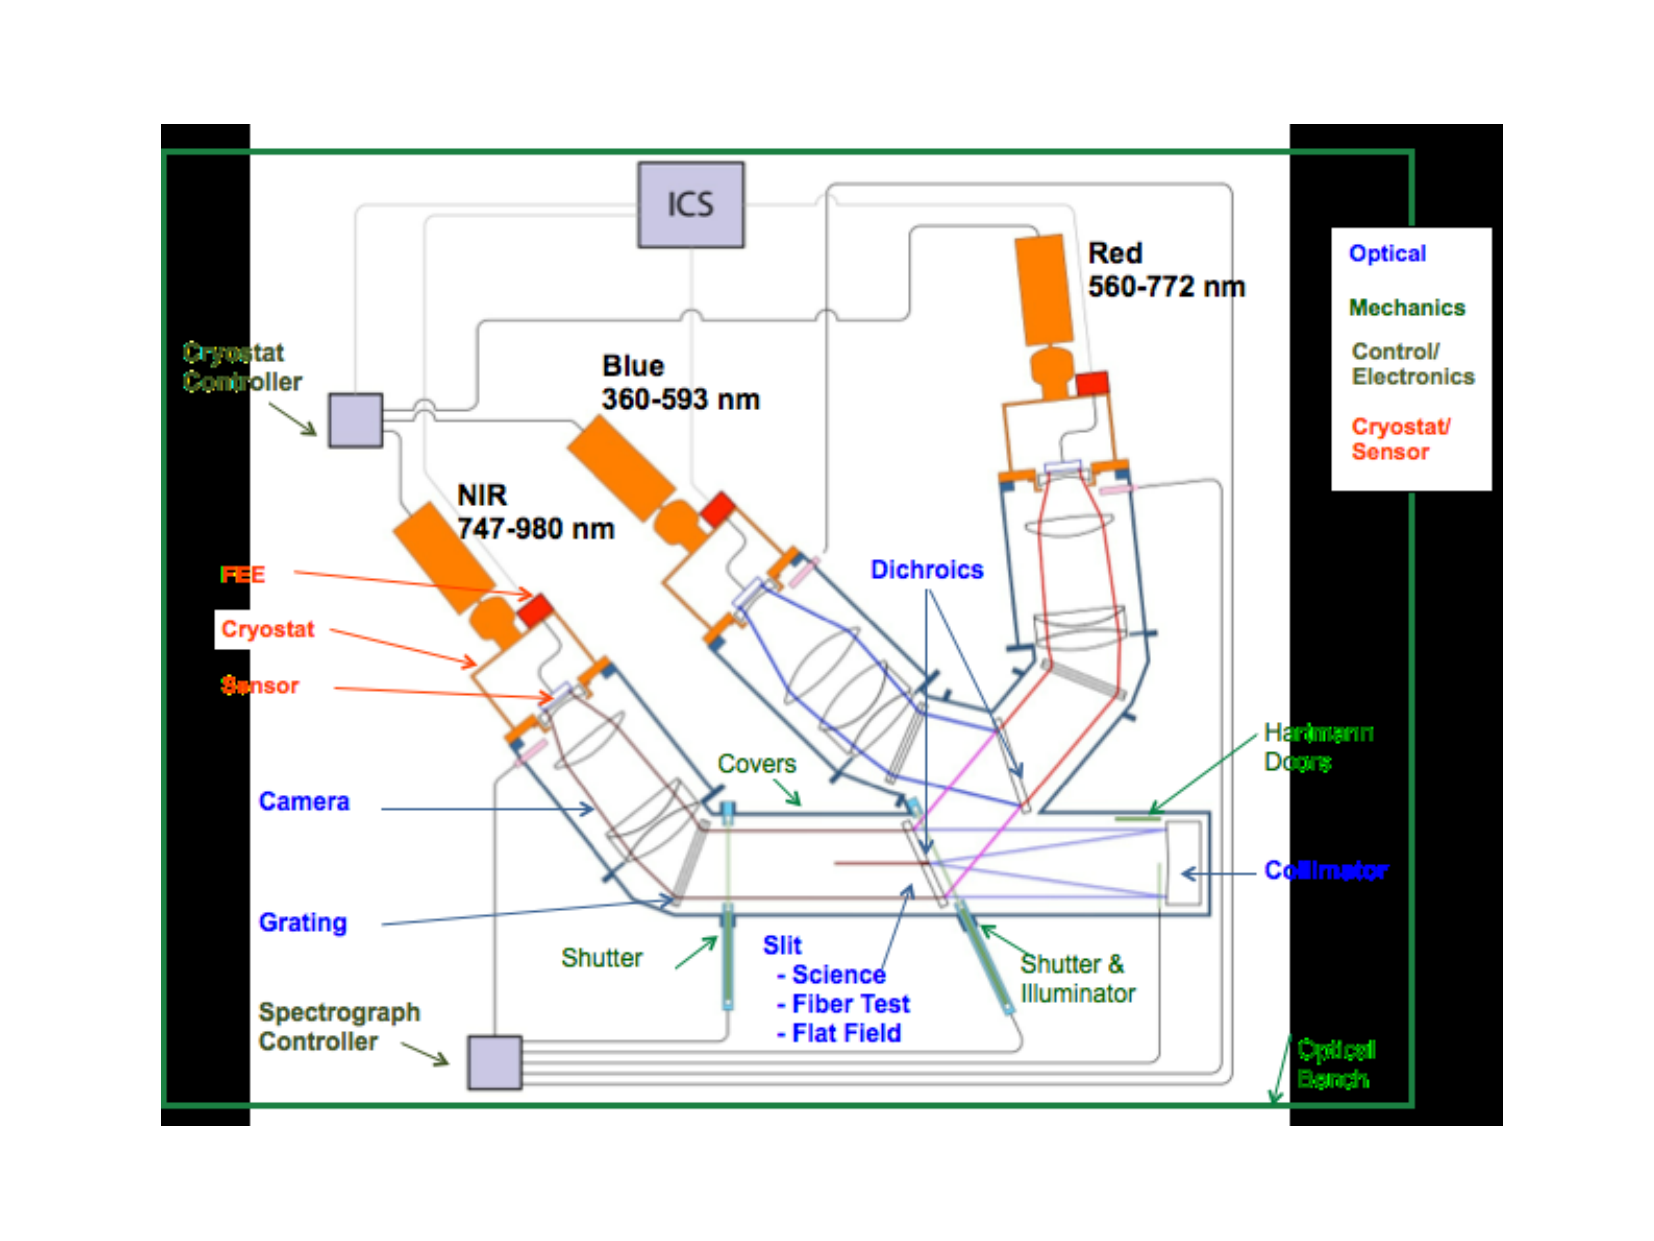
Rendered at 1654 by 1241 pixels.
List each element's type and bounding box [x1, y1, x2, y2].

picture [161, 124, 1503, 1126]
